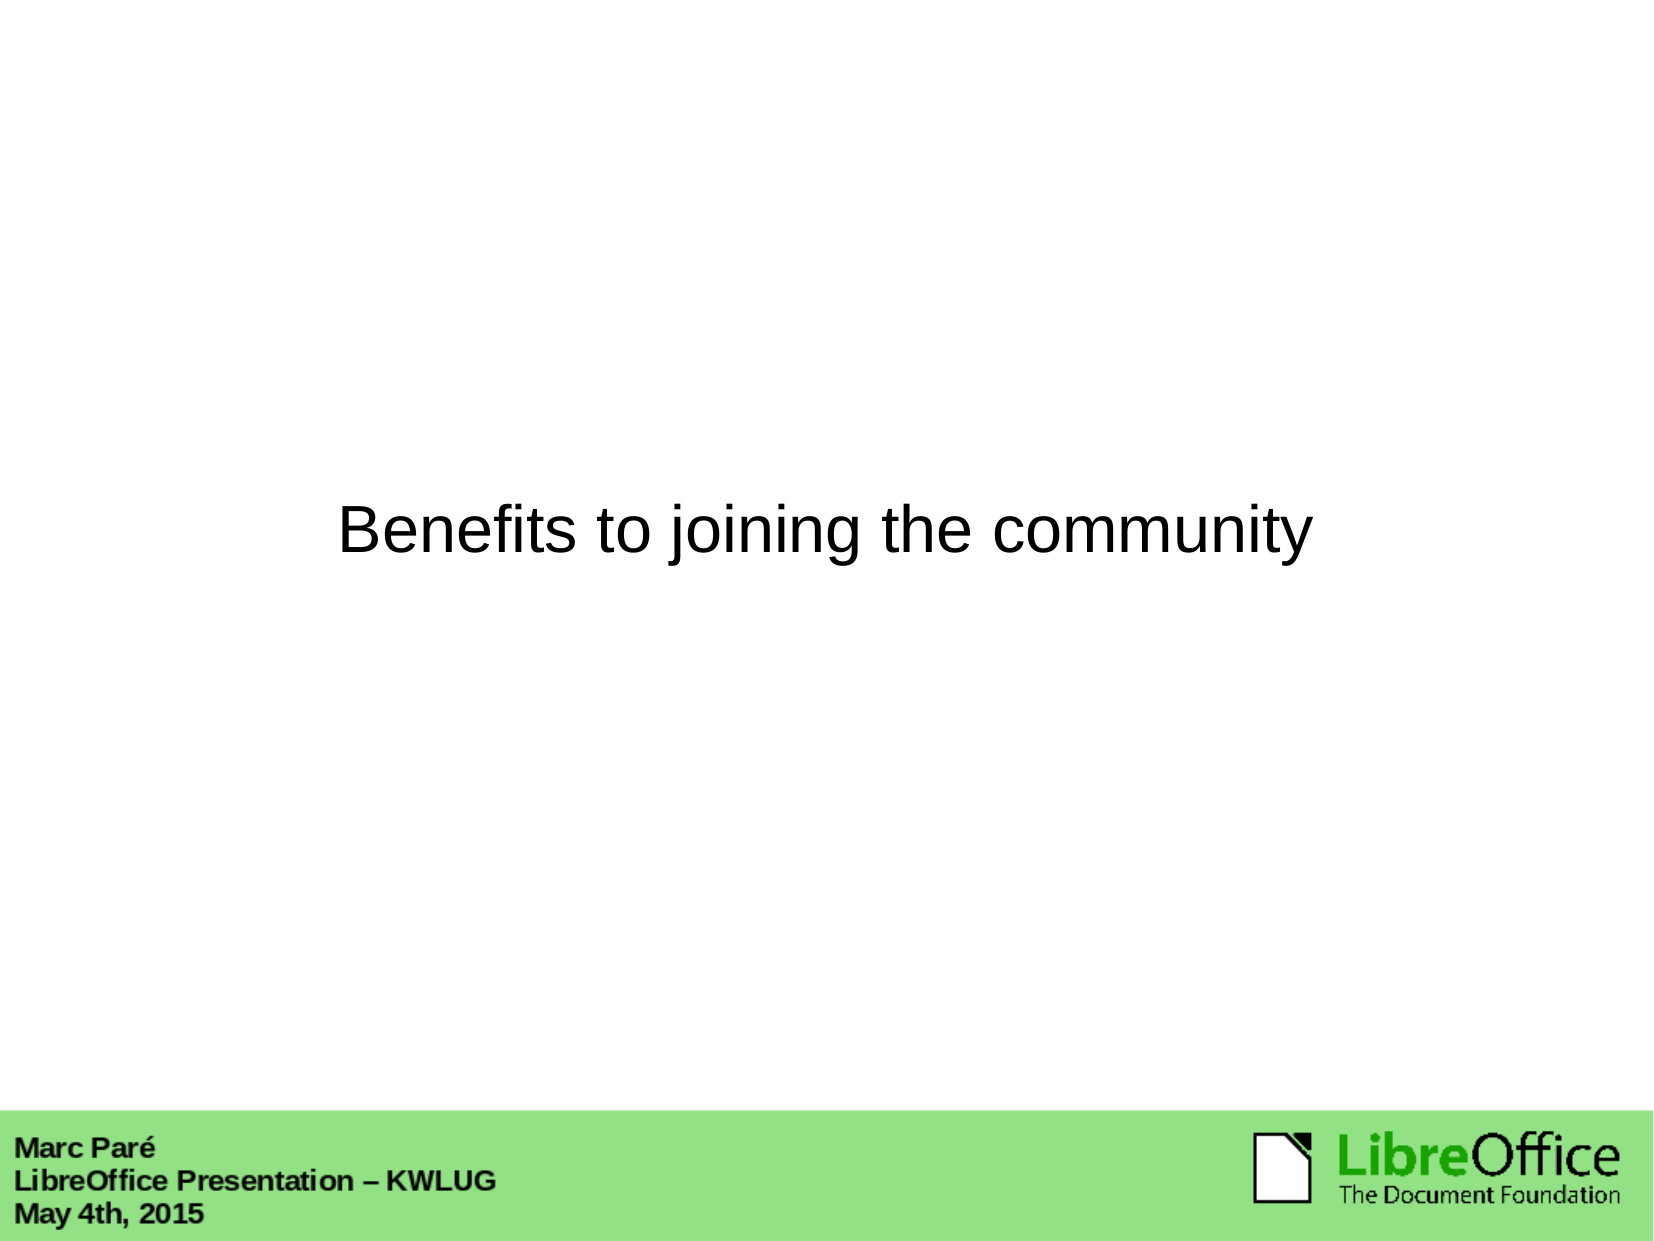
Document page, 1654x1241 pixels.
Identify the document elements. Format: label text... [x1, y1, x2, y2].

picture [0, 0, 1654, 1241]
subtitle Benefits to joining the community [82, 49, 1571, 1010]
